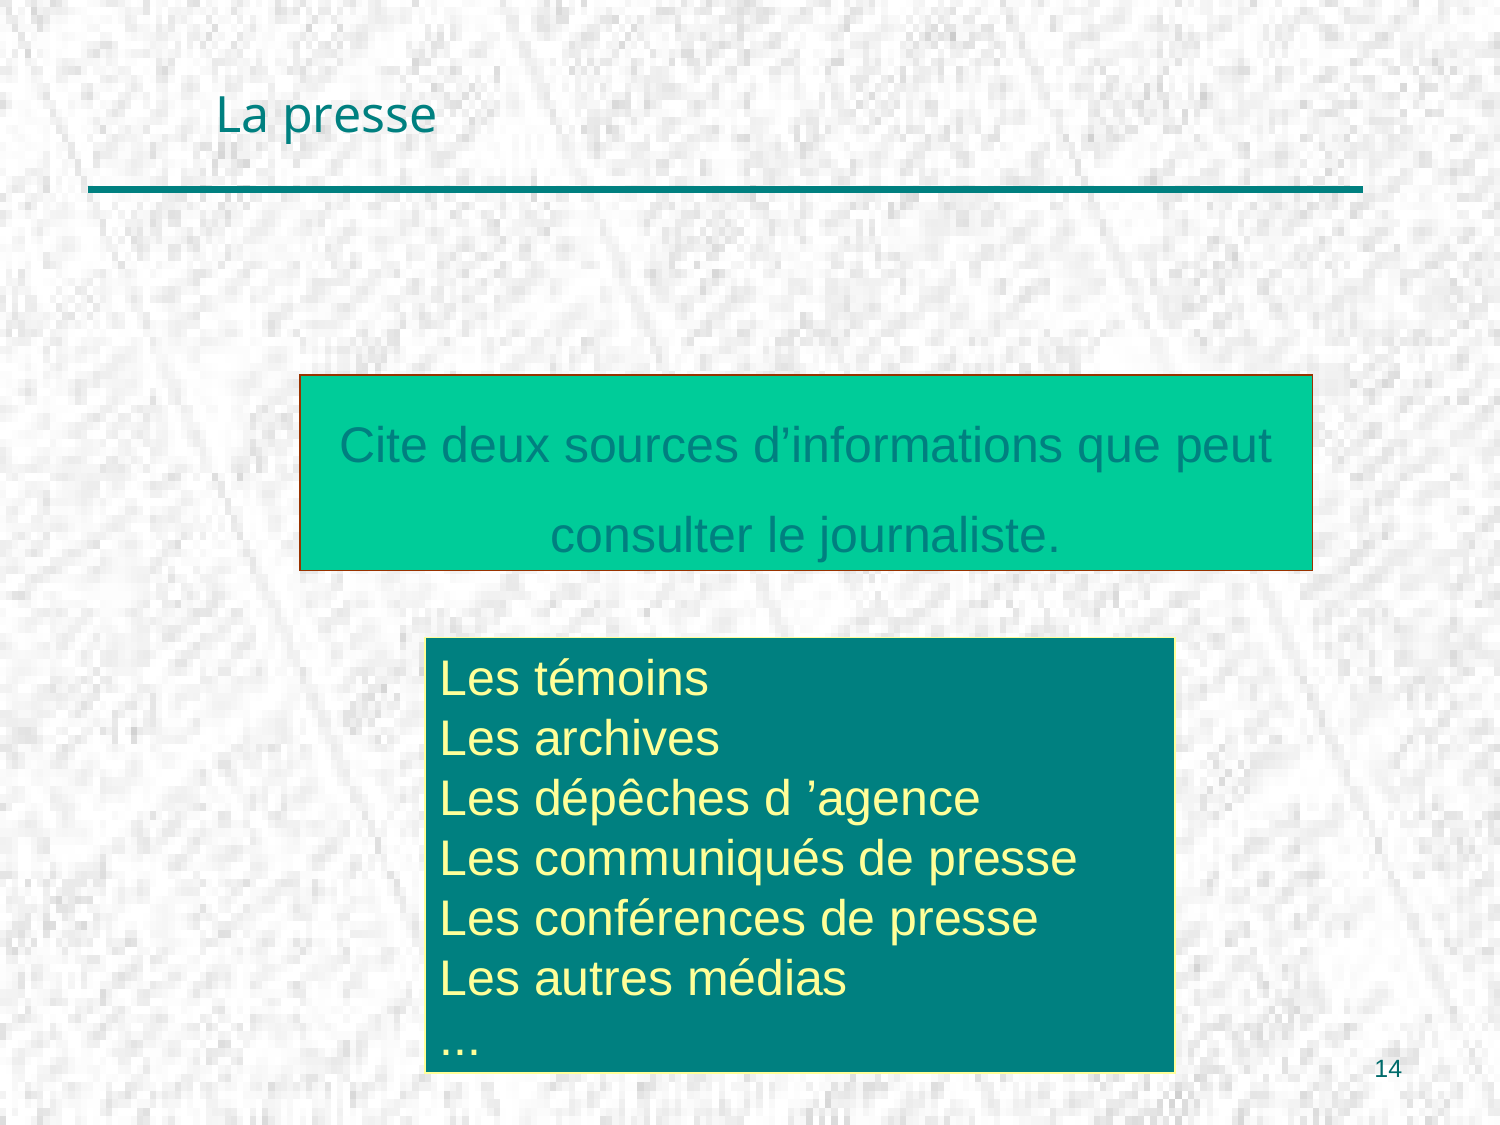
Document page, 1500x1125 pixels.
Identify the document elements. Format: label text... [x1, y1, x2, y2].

text_box Les témoins Les archives Les dépêches d ’agence Les communiqués de presse Les conférences de presse Les autres médias ... [425, 637, 1176, 1073]
text_box Cite deux sources d’informations que peut consulter le journaliste. [299, 374, 1313, 571]
picture [0, 0, 1500, 1125]
text_box La presse [200, 74, 454, 151]
